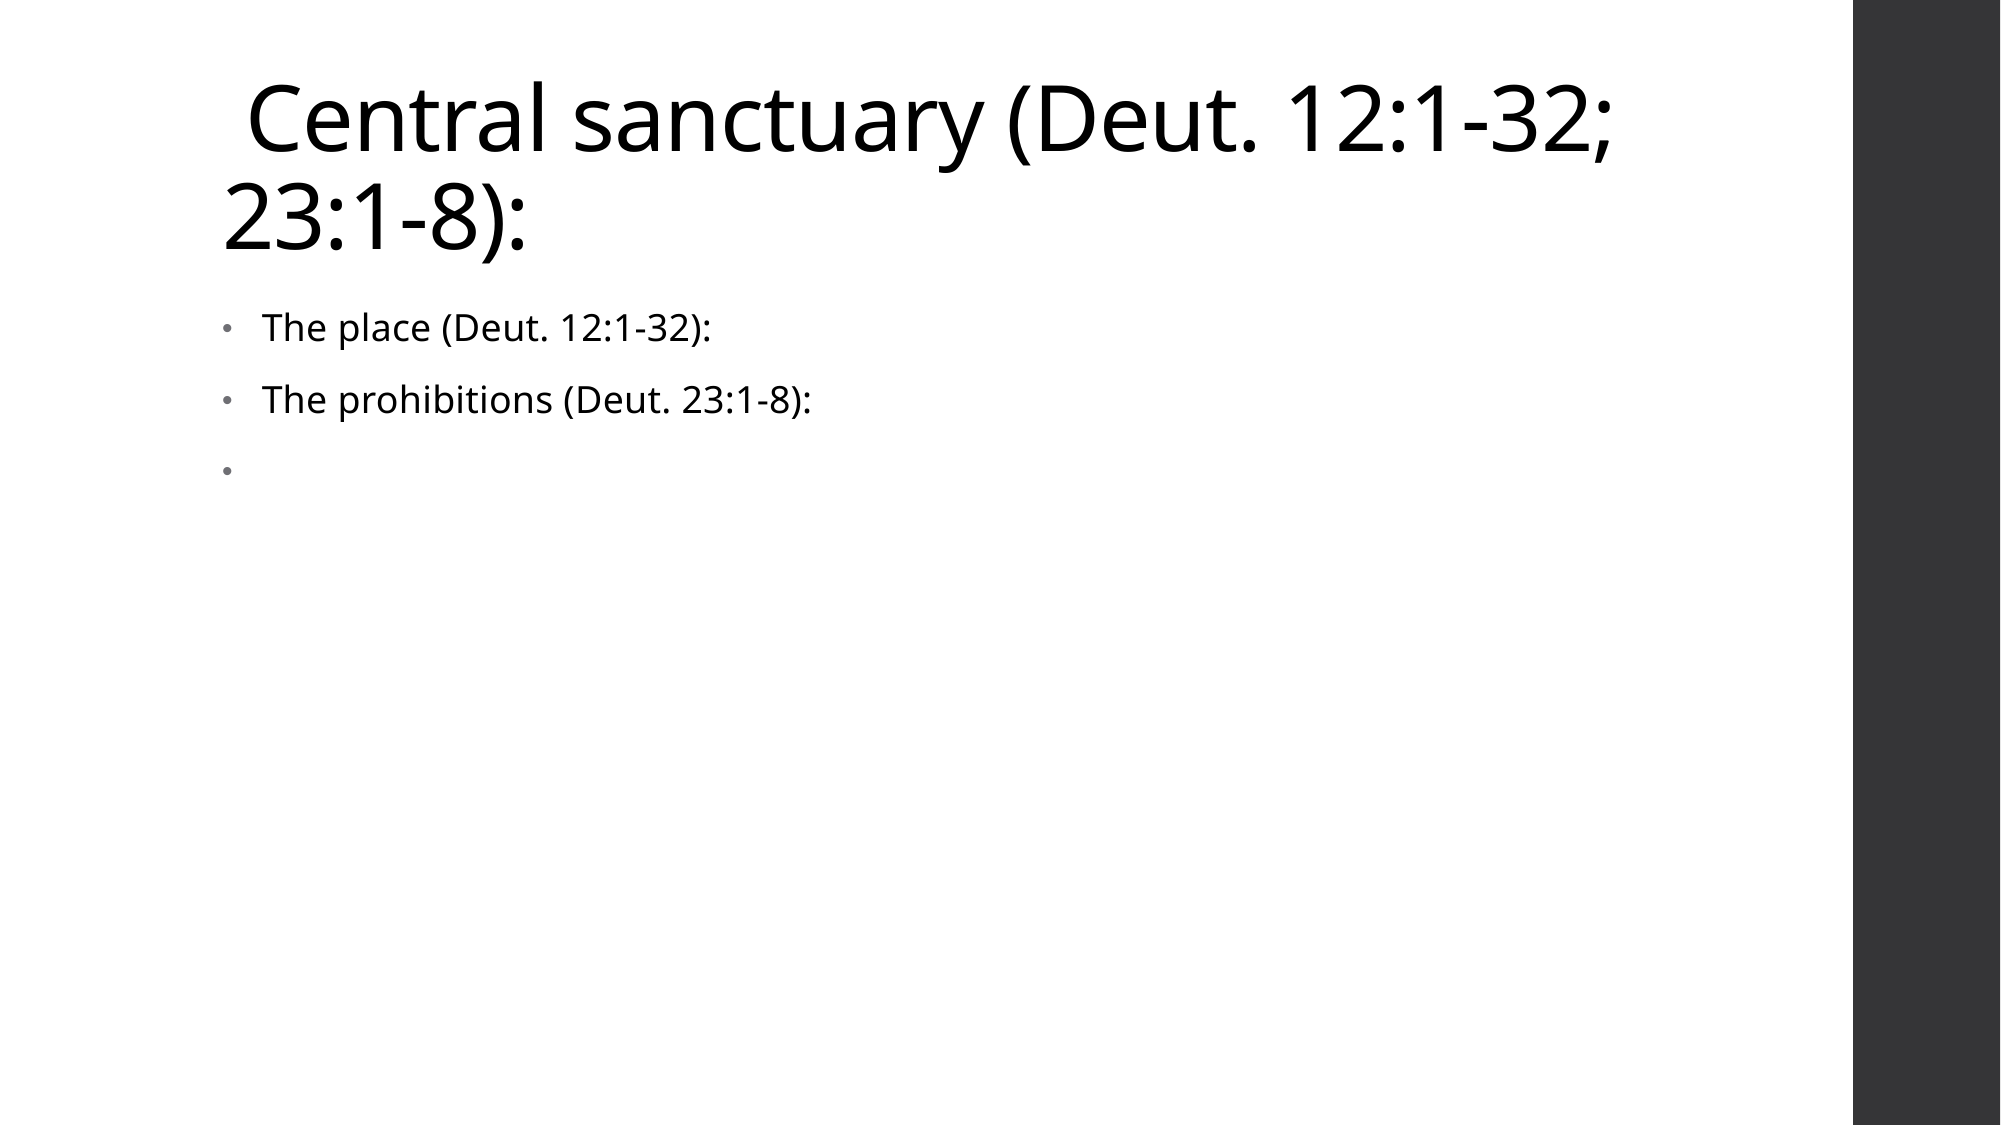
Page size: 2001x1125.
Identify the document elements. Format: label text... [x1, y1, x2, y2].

title Central sanctuary (Deut. 12:1-32; 23:1-8): [206, 60, 1797, 278]
list The place (Deut. 12:1-32): The prohibitions (Deut. 23:1-8): [206, 299, 1617, 1014]
